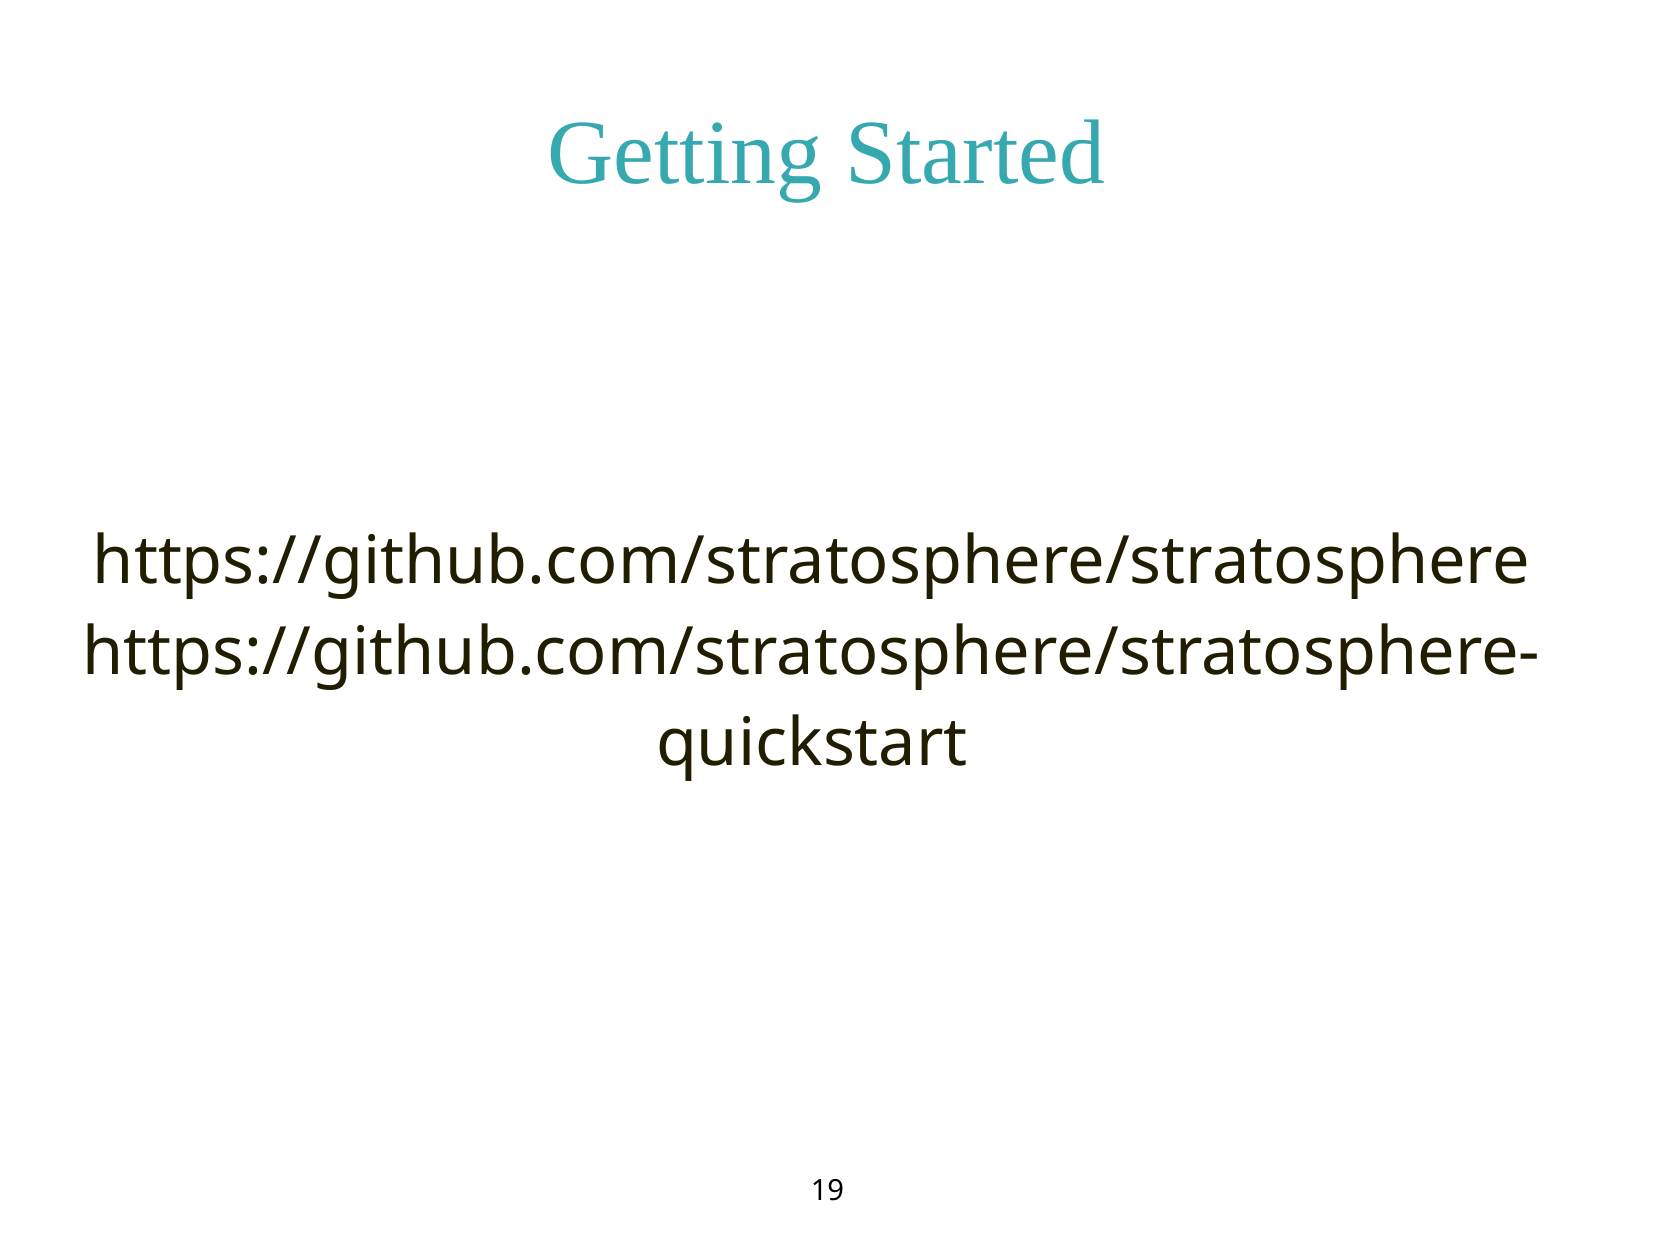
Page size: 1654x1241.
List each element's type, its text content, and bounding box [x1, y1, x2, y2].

subtitle https://github.com/stratosphere/stratosphere https://github.com/stratosphere/stratosphere-quickstart [38, 288, 1586, 1009]
title Getting Started [82, 49, 1571, 257]
